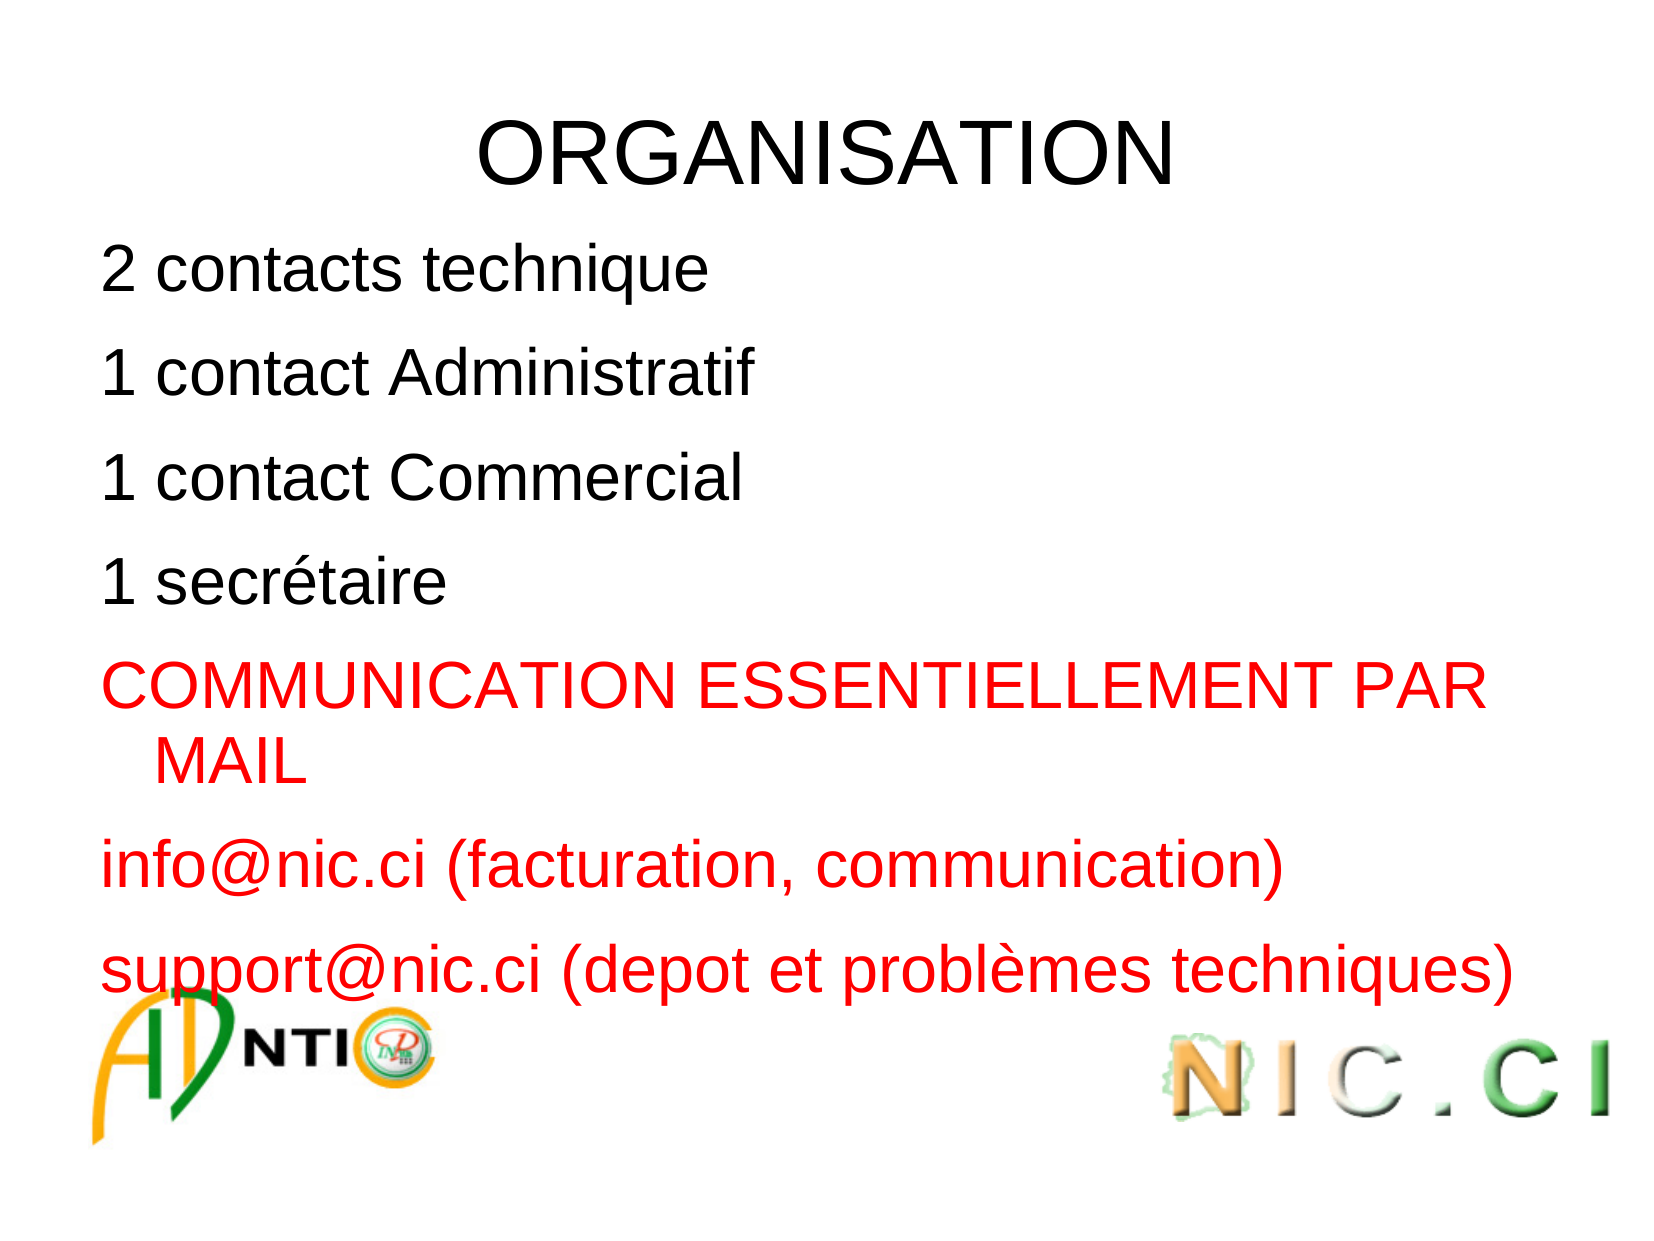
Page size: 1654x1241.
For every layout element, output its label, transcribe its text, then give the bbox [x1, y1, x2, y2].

title ORGANISATION [82, 56, 1571, 231]
list 2 contacts technique 1 contact Administratif 1 contact Commercial 1 secrétaire COMMUNICATION ESSENTIELLEMENT PAR MAIL info@nic.ci (facturation, communication) support@nic.ci (depot et problèmes techniques) [82, 231, 1571, 1203]
picture [1151, 1033, 1625, 1123]
